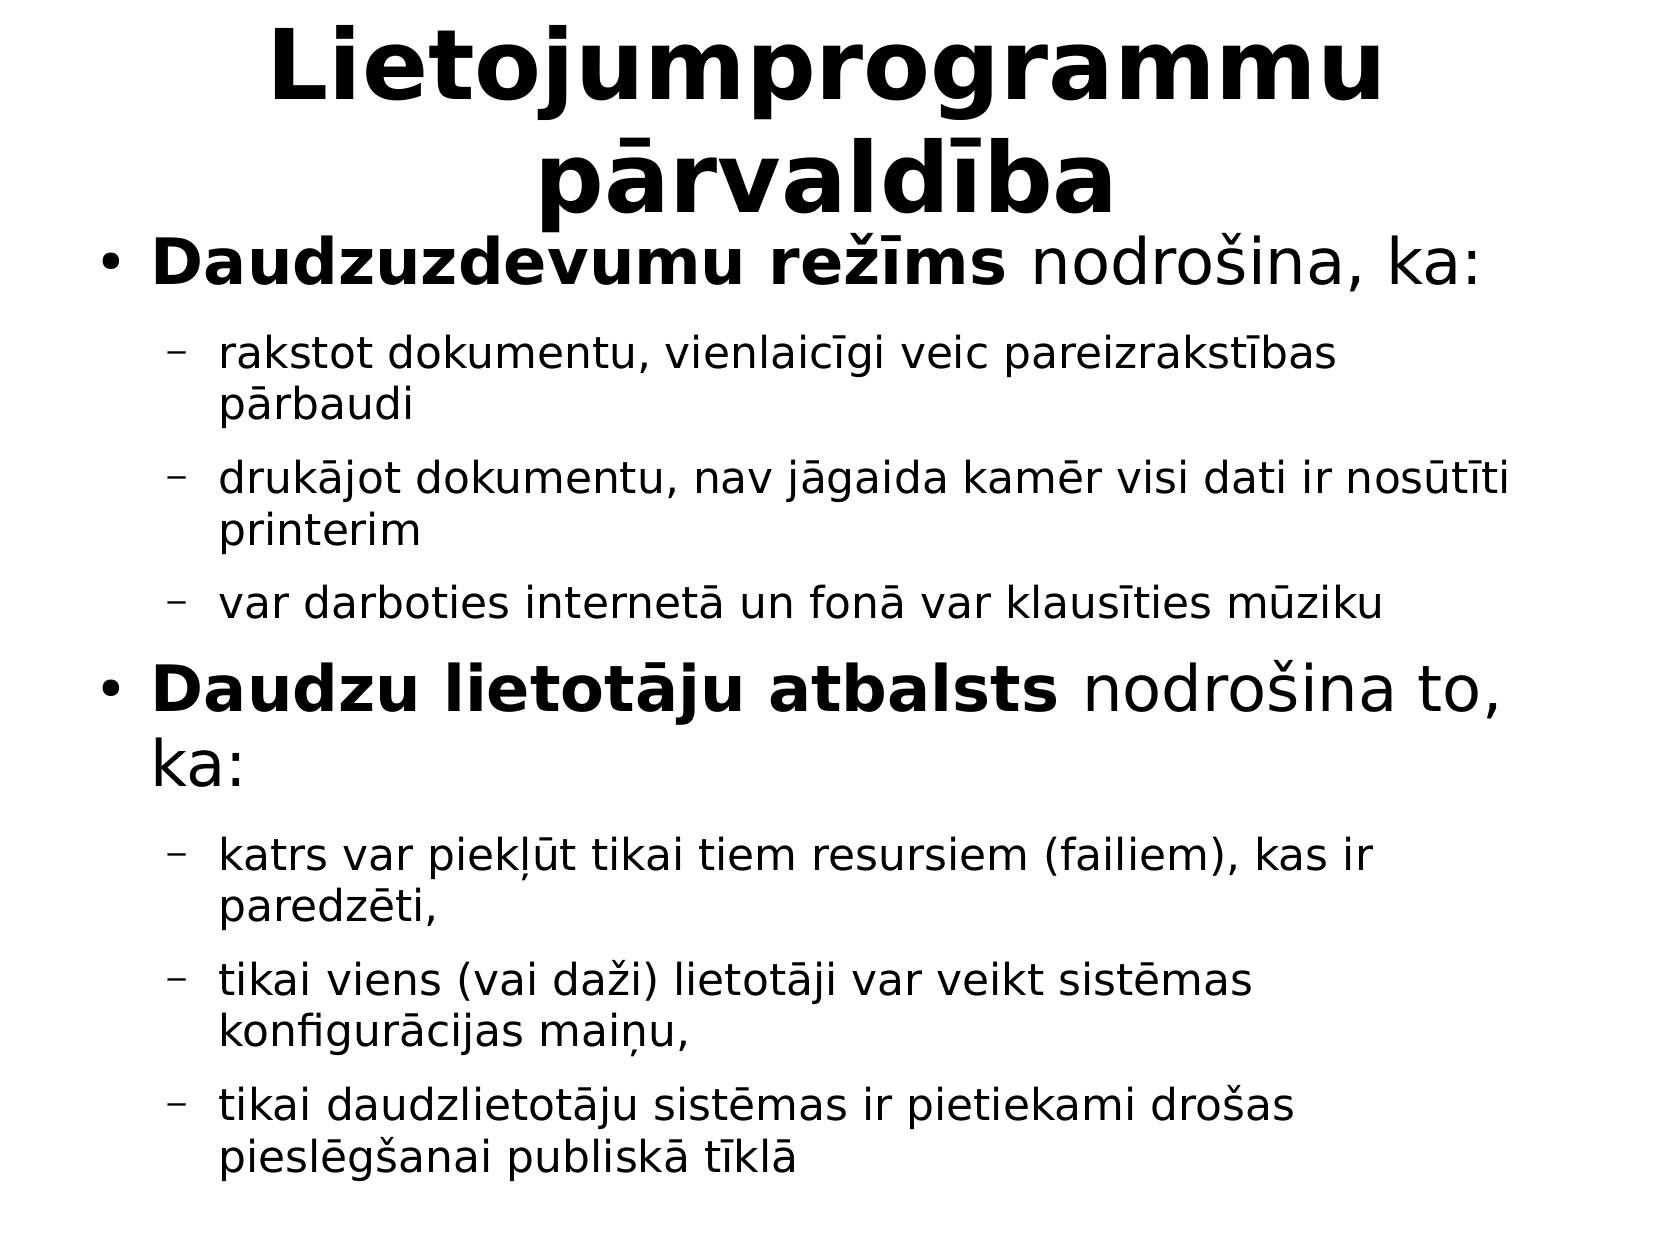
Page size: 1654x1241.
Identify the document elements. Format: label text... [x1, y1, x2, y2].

list Daudzuzdevumu režīms nodrošina, ka: rakstot dokumentu, vienlaicīgi veic pareizrakstības pārbaudi drukājot dokumentu, nav jāgaida kamēr visi dati ir nosūtīti printerim var darboties internetā un fonā var klausīties mūziku Daudzu lietotāju atbalsts nodrošina to, ka: katrs var piekļūt tikai tiem resursiem (failiem), kas ir paredzēti, tikai viens (vai daži) lietotāji var veikt sistēmas konfigurācijas maiņu, tikai daudzlietotāju sistēmas ir pietiekami drošas pieslēgšanai publiskā tīklā [82, 225, 1538, 1186]
title Lietojumprogrammu pārvaldība [82, 8, 1571, 236]
